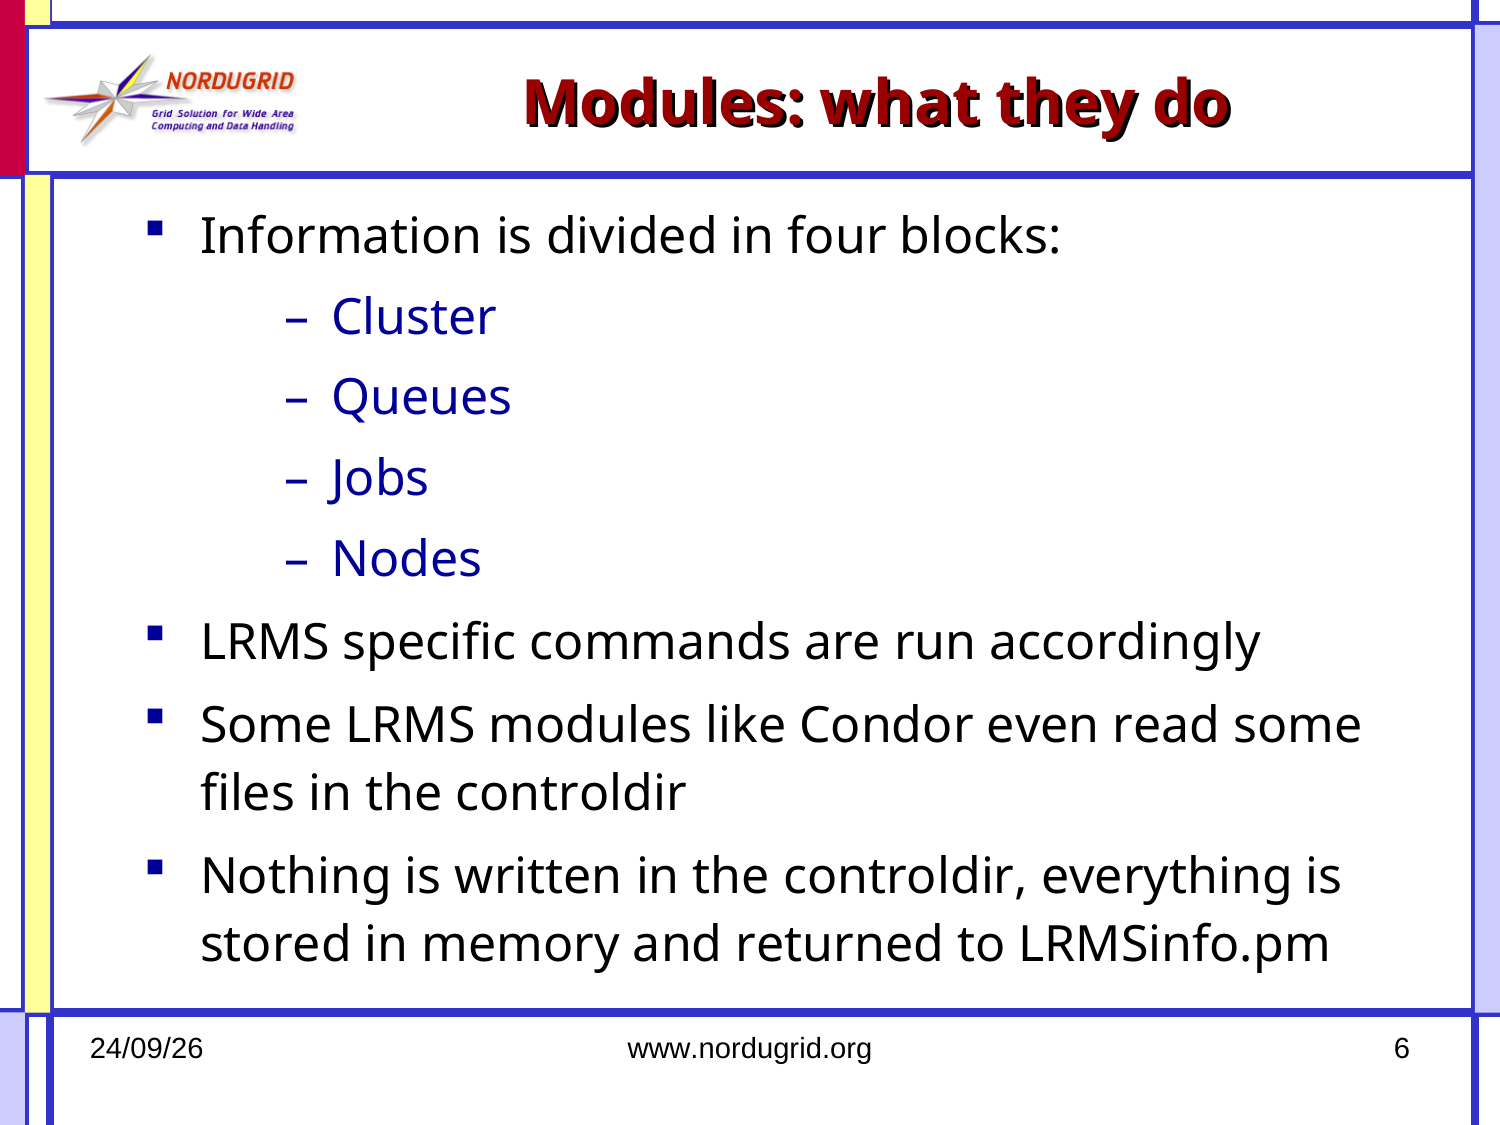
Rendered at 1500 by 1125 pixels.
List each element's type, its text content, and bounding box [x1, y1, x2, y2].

list Information is divided in four blocks: Cluster Queues Jobs Nodes LRMS specific commands are run accordingly Some LRMS modules like Condor even read some files in the controldir Nothing is written in the controldir, everything is stored in memory and returned to LRMSinfo.pm [87, 200, 1426, 879]
picture [40, 49, 301, 148]
title Modules: what they do [324, 17, 1428, 183]
